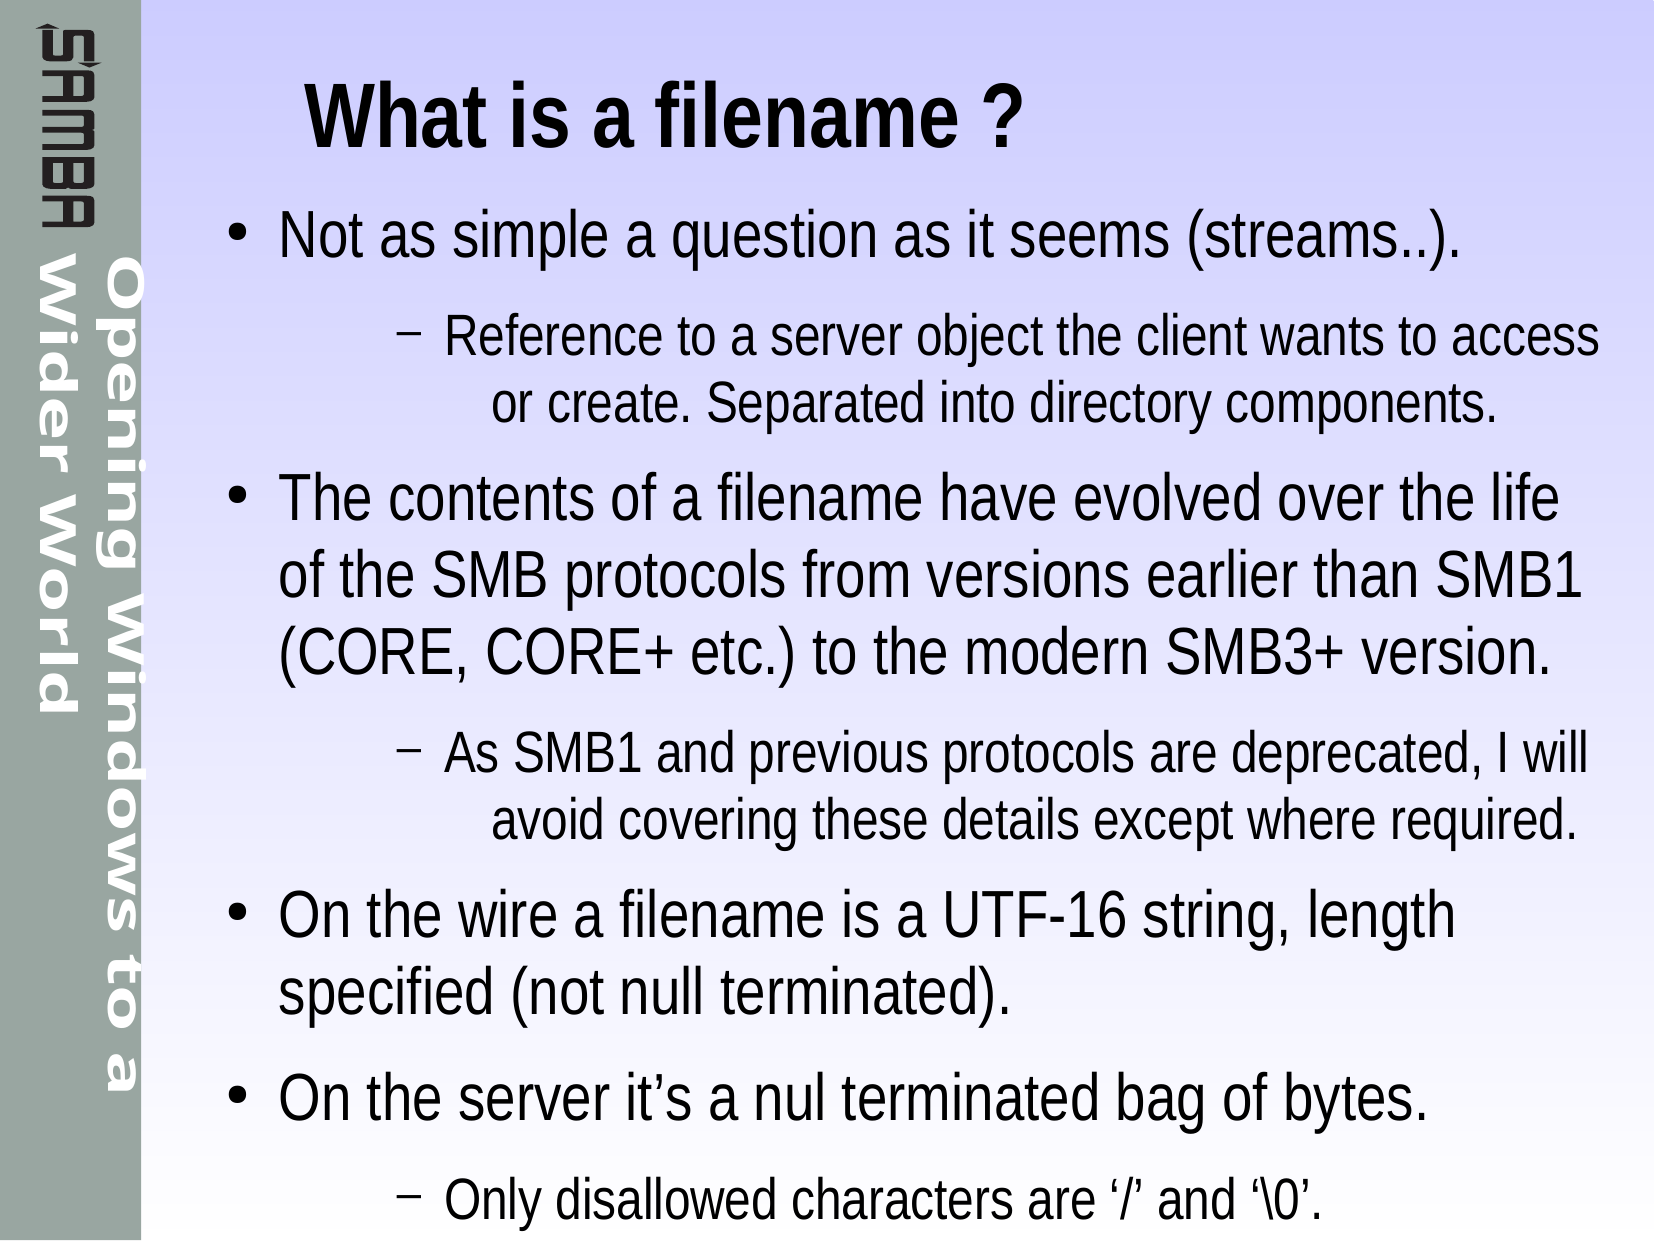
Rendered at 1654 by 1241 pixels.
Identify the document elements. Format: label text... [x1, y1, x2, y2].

list Not as simple a question as it seems (streams..). Reference to a server object the client wants to access or create. Separated into directory components. The contents of a filename have evolved over the life of the SMB protocols from versions earlier than SMB1 (CORE, CORE+ etc.) to the modern SMB3+ version. As SMB1 and previous protocols are deprecated, I will avoid covering these details except where required. On the wire a filename is a UTF-16 string, length specified (not null terminated). On the server it’s a nul terminated bag of bytes. Only disallowed characters are ‘/’ and ‘\0’. [207, 195, 1621, 1232]
title What is a filename ? [131, 10, 1201, 219]
